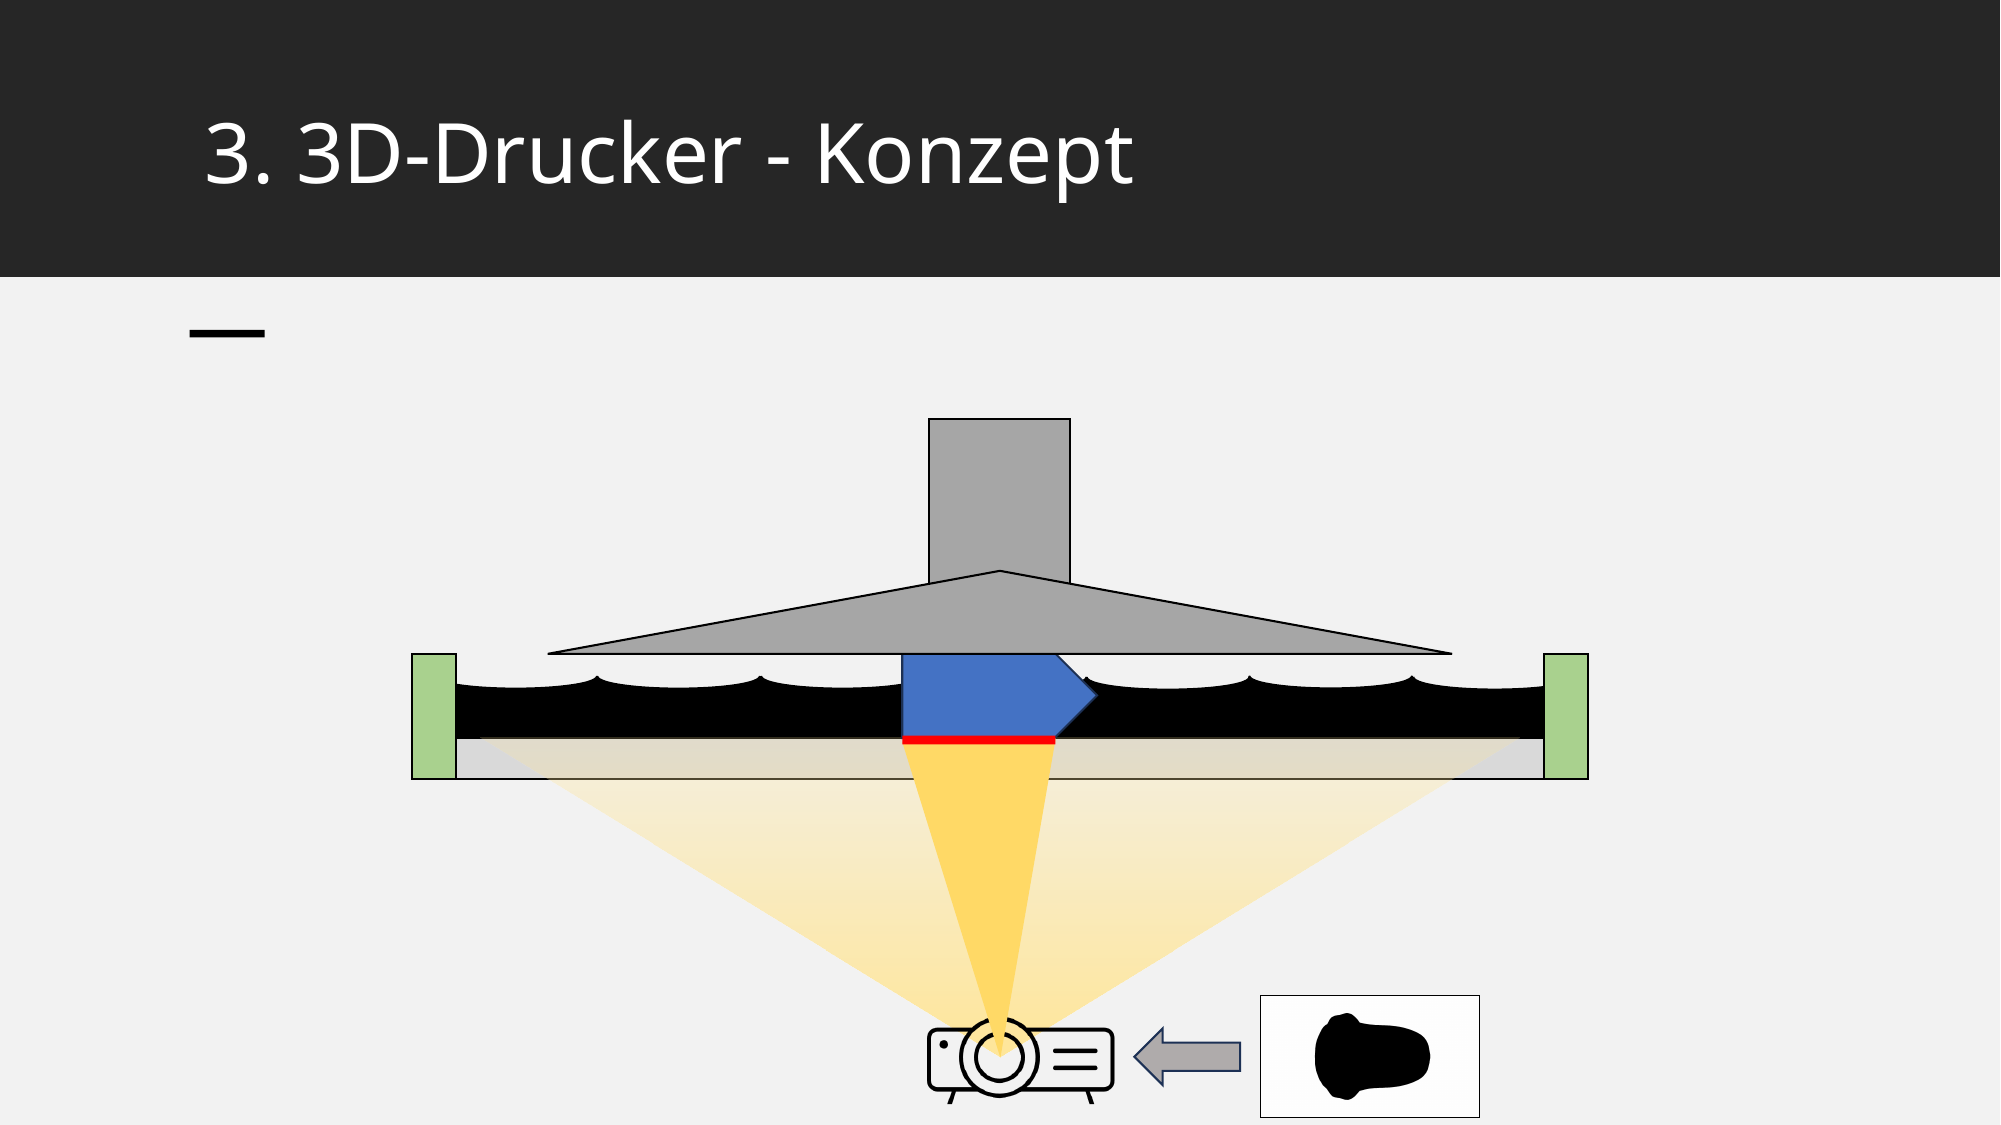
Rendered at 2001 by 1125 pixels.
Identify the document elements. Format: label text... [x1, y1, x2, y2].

text_box [0, 0, 2000, 1125]
picture [918, 956, 1123, 1125]
title 3. 3D-Drucker - Konzept [189, 104, 1812, 253]
picture [1260, 995, 1480, 1118]
